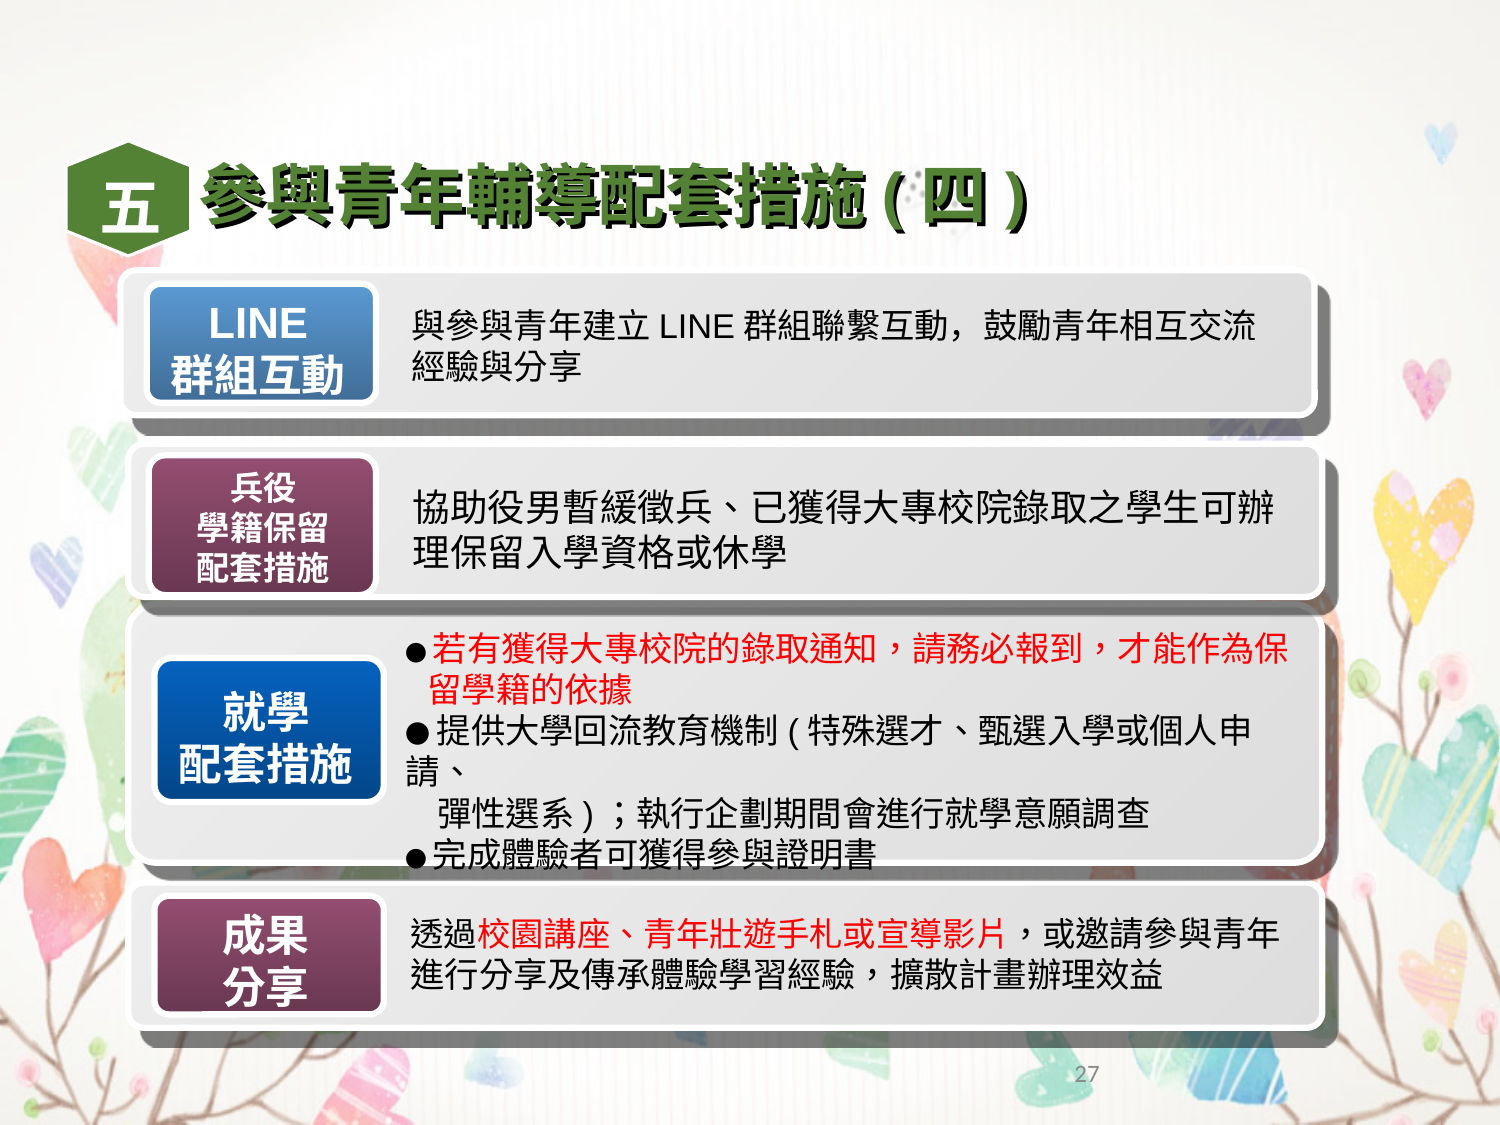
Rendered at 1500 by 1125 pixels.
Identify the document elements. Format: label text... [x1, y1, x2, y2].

text_box [793, 854, 802, 859]
text_box [496, 1042, 1004, 1103]
text_box 協助役男暫緩徵兵、已獲得大專校院錄取之學生可辦理保留入學資格或休學 [397, 476, 1323, 590]
text_box [128, 604, 1319, 863]
text_box [612, 851, 621, 859]
text_box 參與青年輔導配套措施(四) [190, 145, 1039, 251]
text_box [764, 843, 812, 863]
text_box [841, 843, 1322, 863]
text_box 兵役 學籍保留 配套措施 [168, 459, 358, 597]
text_box [632, 843, 647, 863]
text_box [814, 843, 821, 849]
text_box [128, 882, 1323, 1028]
text_box [545, 843, 583, 863]
text_box [584, 843, 630, 863]
text_box 五 [66, 140, 190, 257]
text_box 成果 分享 [166, 899, 366, 1021]
text_box [474, 846, 488, 863]
text_box [827, 859, 838, 863]
text_box 27 [1059, 1042, 1397, 1103]
text_box [829, 843, 838, 848]
text_box [507, 855, 512, 863]
text_box [128, 443, 1323, 597]
text_box [445, 857, 452, 863]
text_box [829, 850, 838, 856]
text_box [757, 843, 769, 859]
text_box [647, 843, 752, 863]
text_box 就學 配套措施 [162, 676, 370, 798]
text_box 與參與青年建立LINE群組聯繫互動，鼓勵青年相互交流經驗與分享 [396, 296, 1281, 396]
text_box [748, 843, 760, 859]
text_box [814, 843, 826, 863]
text_box 透過校園講座、青年壯遊手札或宣導影片，或邀請參與青年進行分享及傳承體驗學習經驗，擴散計畫辦理效益 [395, 904, 1321, 1007]
text_box [120, 270, 1315, 416]
text_box [814, 852, 821, 858]
text_box ●若有獲得大專校院的錄取通知，請務必報到，才能作為保留學籍的依據 ●提供大學回流教育機制(特殊選才、甄選入學或個人申請、 彈性選系)；執行企劃期間會進行就學意願調查 ●完成體驗者可獲得參與證明書 [390, 619, 1323, 843]
text_box [489, 843, 504, 863]
text_box [581, 857, 595, 861]
text_box [473, 853, 480, 863]
text_box LINE 群組互動 [128, 287, 389, 409]
text_box [514, 843, 547, 863]
